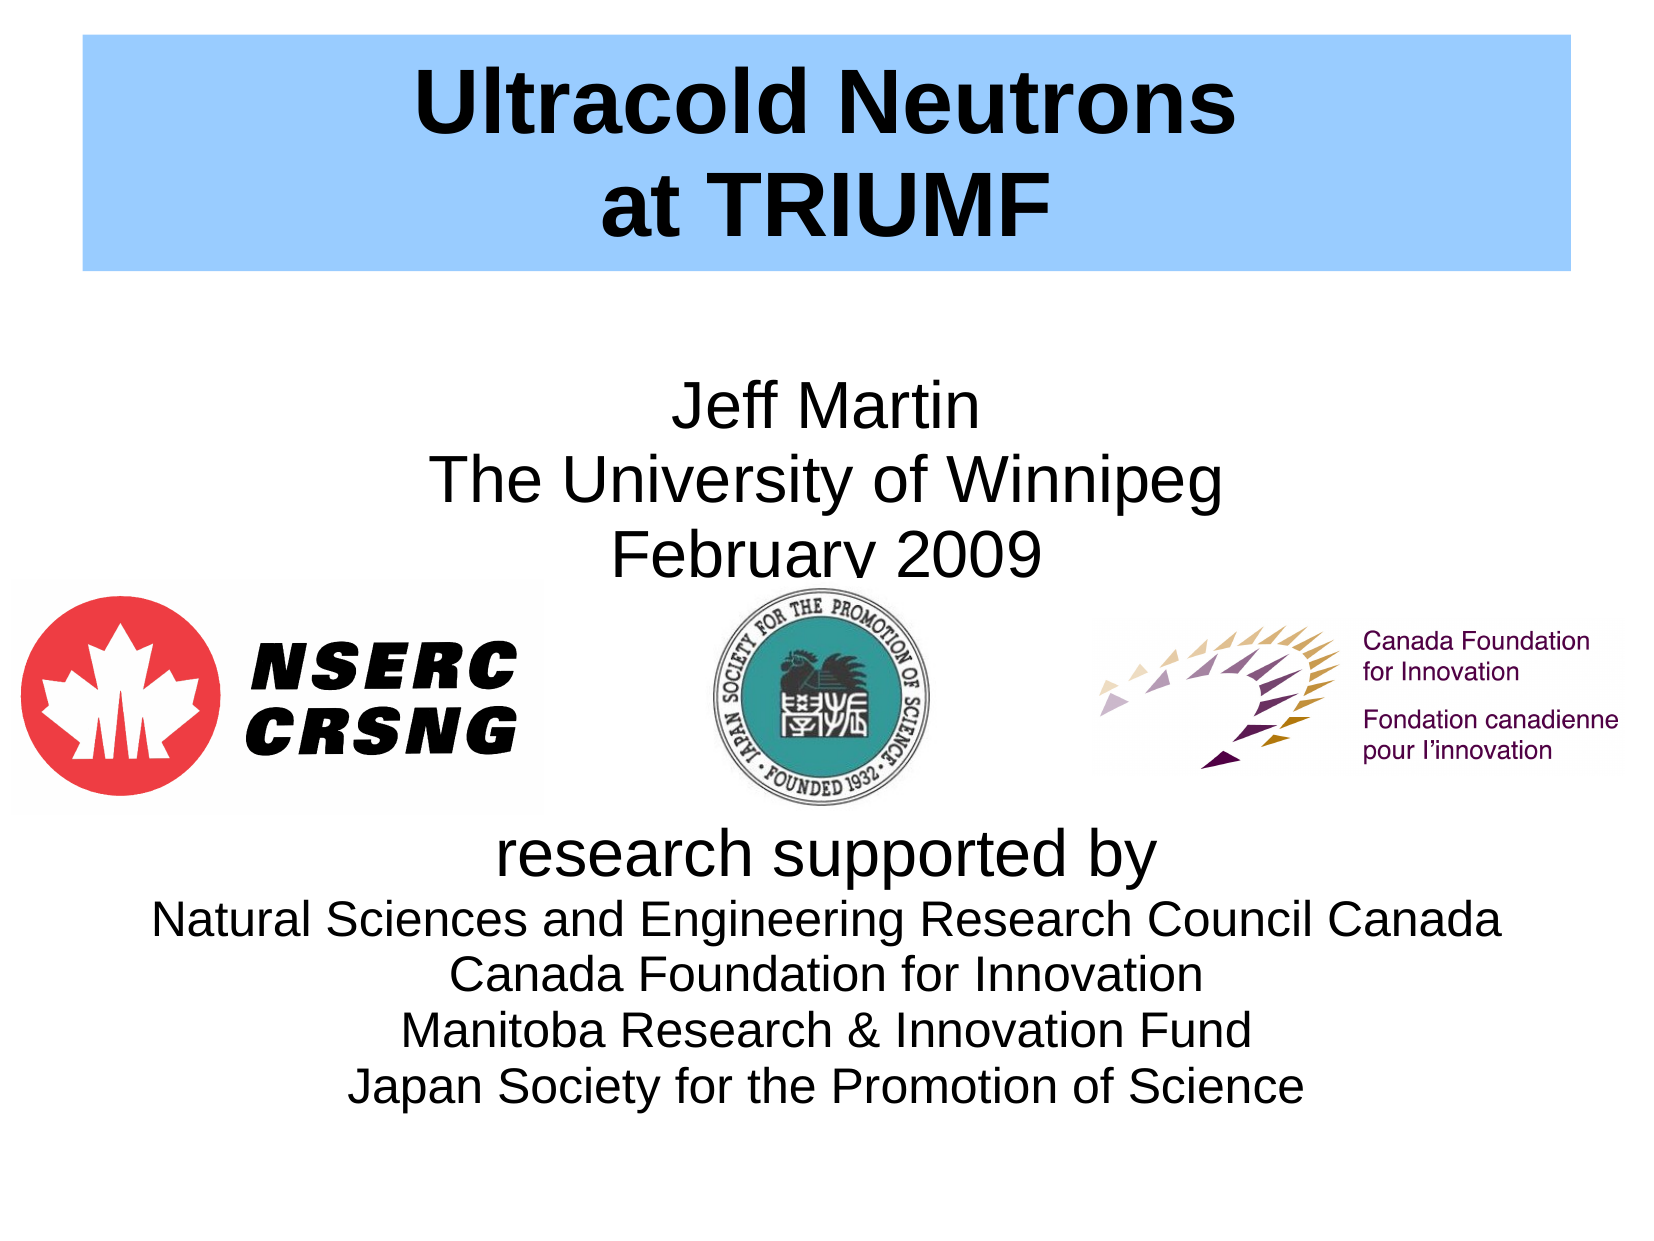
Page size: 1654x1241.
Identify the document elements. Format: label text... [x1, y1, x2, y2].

subtitle Jeff Martin The University of Winnipeg February 2009 research supported by Natural Sciences and Engineering Research Council Canada Canada Foundation for Innovation Manitoba Research & Innovation Fund Japan Society for the Promotion of Science [82, 326, 1571, 1156]
picture [1092, 618, 1625, 776]
picture [11, 579, 82, 815]
title Ultracold Neutrons at TRIUMF [82, 34, 1571, 272]
picture [705, 578, 939, 815]
